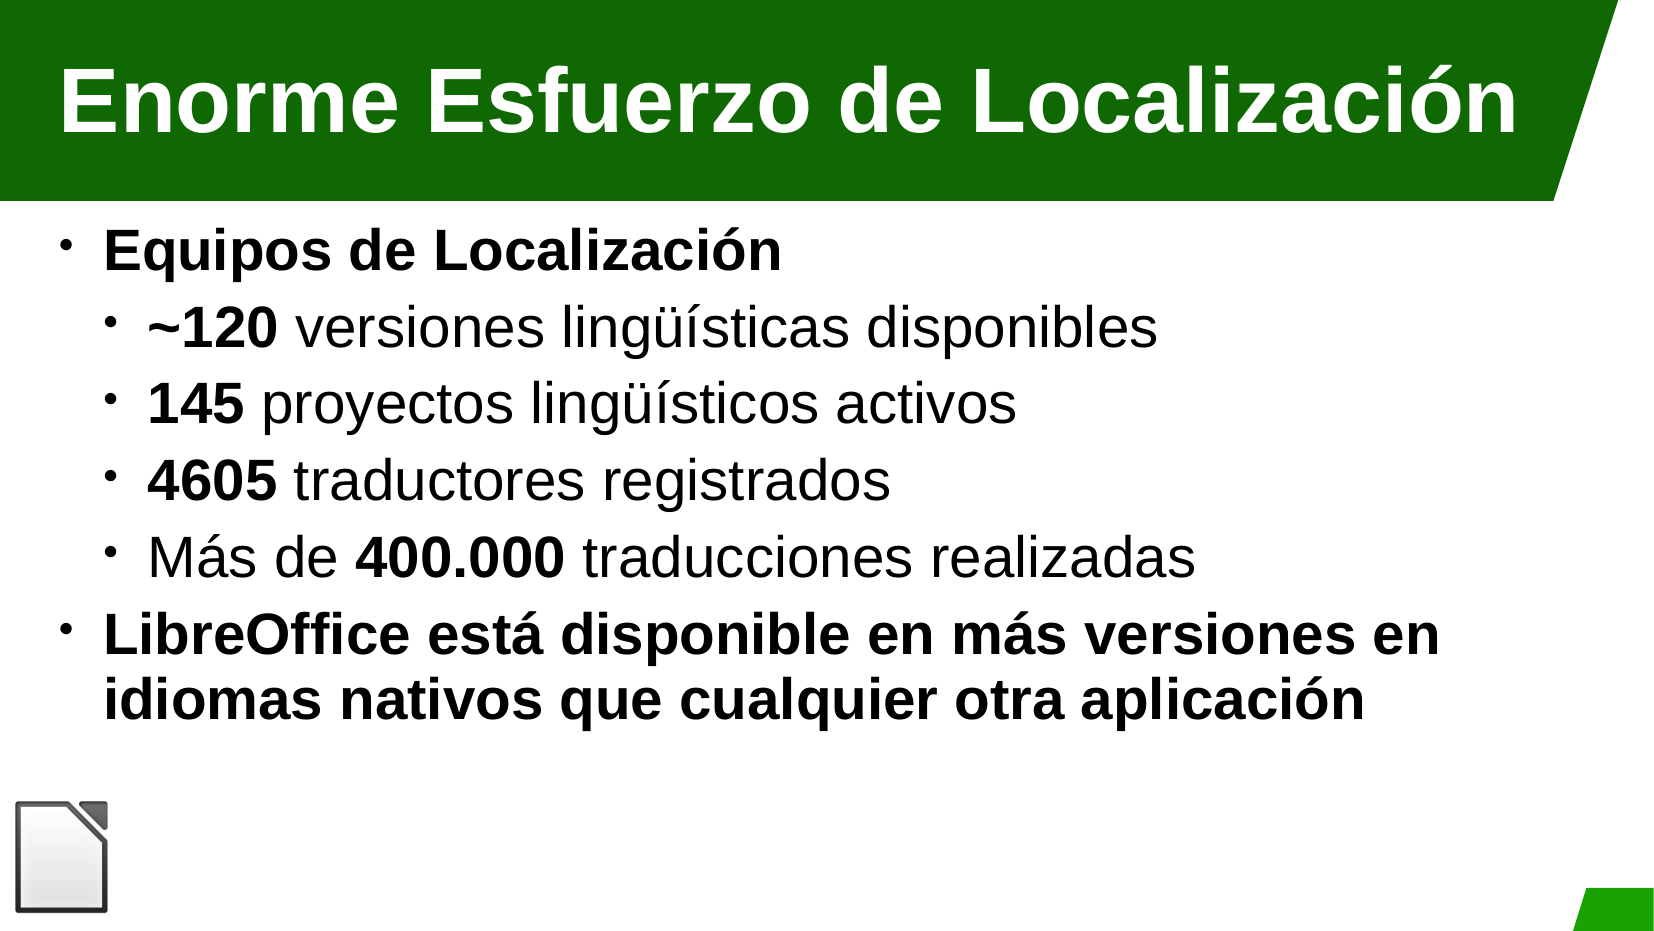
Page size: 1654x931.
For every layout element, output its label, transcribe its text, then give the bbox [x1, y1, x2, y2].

list Equipos de Localización ~120 versiones lingüísticas disponibles 145 proyectos lingüísticos activos 4605 traductores registrados Más de 400.000 traducciones realizadas LibreOffice está disponible en más versiones en idiomas nativos que cualquier otra aplicación [59, 217, 1595, 886]
picture [12, 798, 111, 917]
title Enorme Esfuerzo de Localización [59, 13, 1548, 189]
